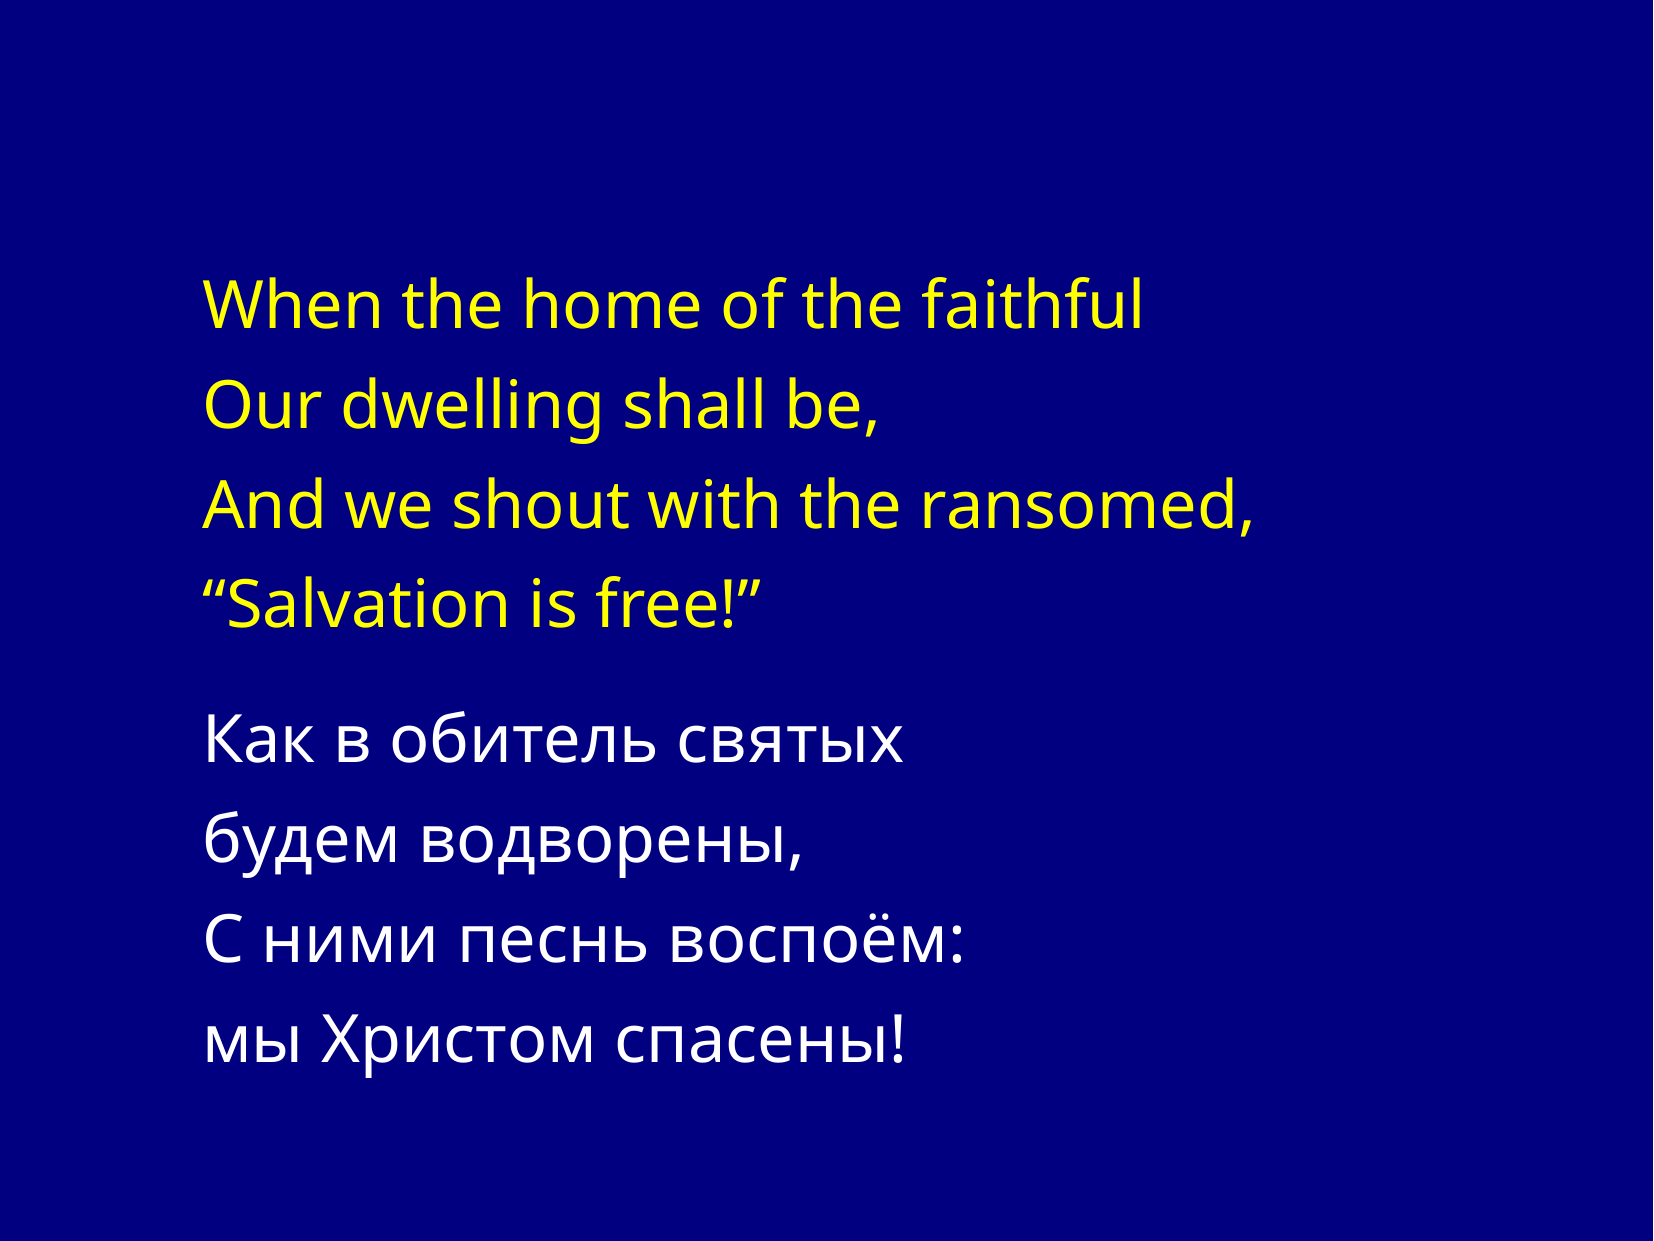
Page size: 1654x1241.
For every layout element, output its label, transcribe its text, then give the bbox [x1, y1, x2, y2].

text_box When the home of the faithful Our dwelling shall be, And we shout with the ransomed, “Salvation is free!” [75, 150, 1576, 638]
text_box Как в обитель святых будем водворены, С ними песнь воспоём: мы Христом спасены! [75, 675, 1576, 1163]
